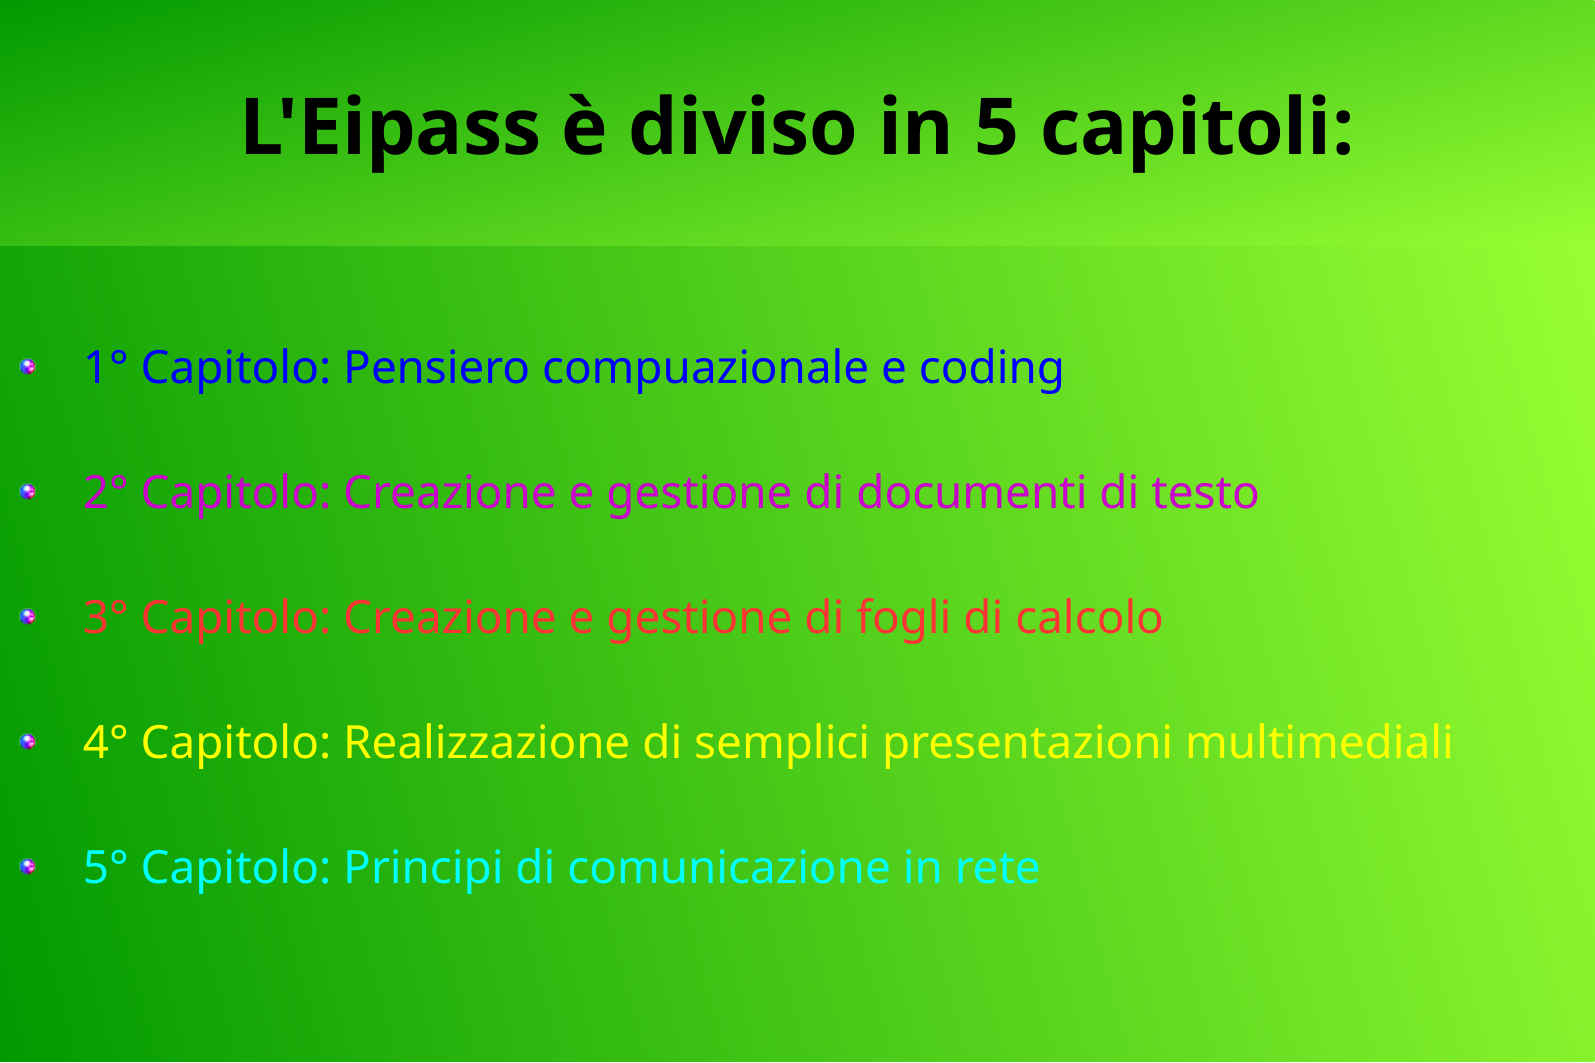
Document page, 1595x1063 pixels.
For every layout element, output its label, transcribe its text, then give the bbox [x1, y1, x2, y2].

list 1° Capitolo: Pensiero compuazionale e coding 2° Capitolo: Creazione e gestione di documenti di testo 3° Capitolo: Creazione e gestione di fogli di calcolo 4° Capitolo: Realizzazione di semplici presentazioni multimediali 5° Capitolo: Principi di comunicazione in rete [0, 246, 1595, 1062]
title L'Eipass è diviso in 5 capitoli: [0, 0, 1595, 246]
